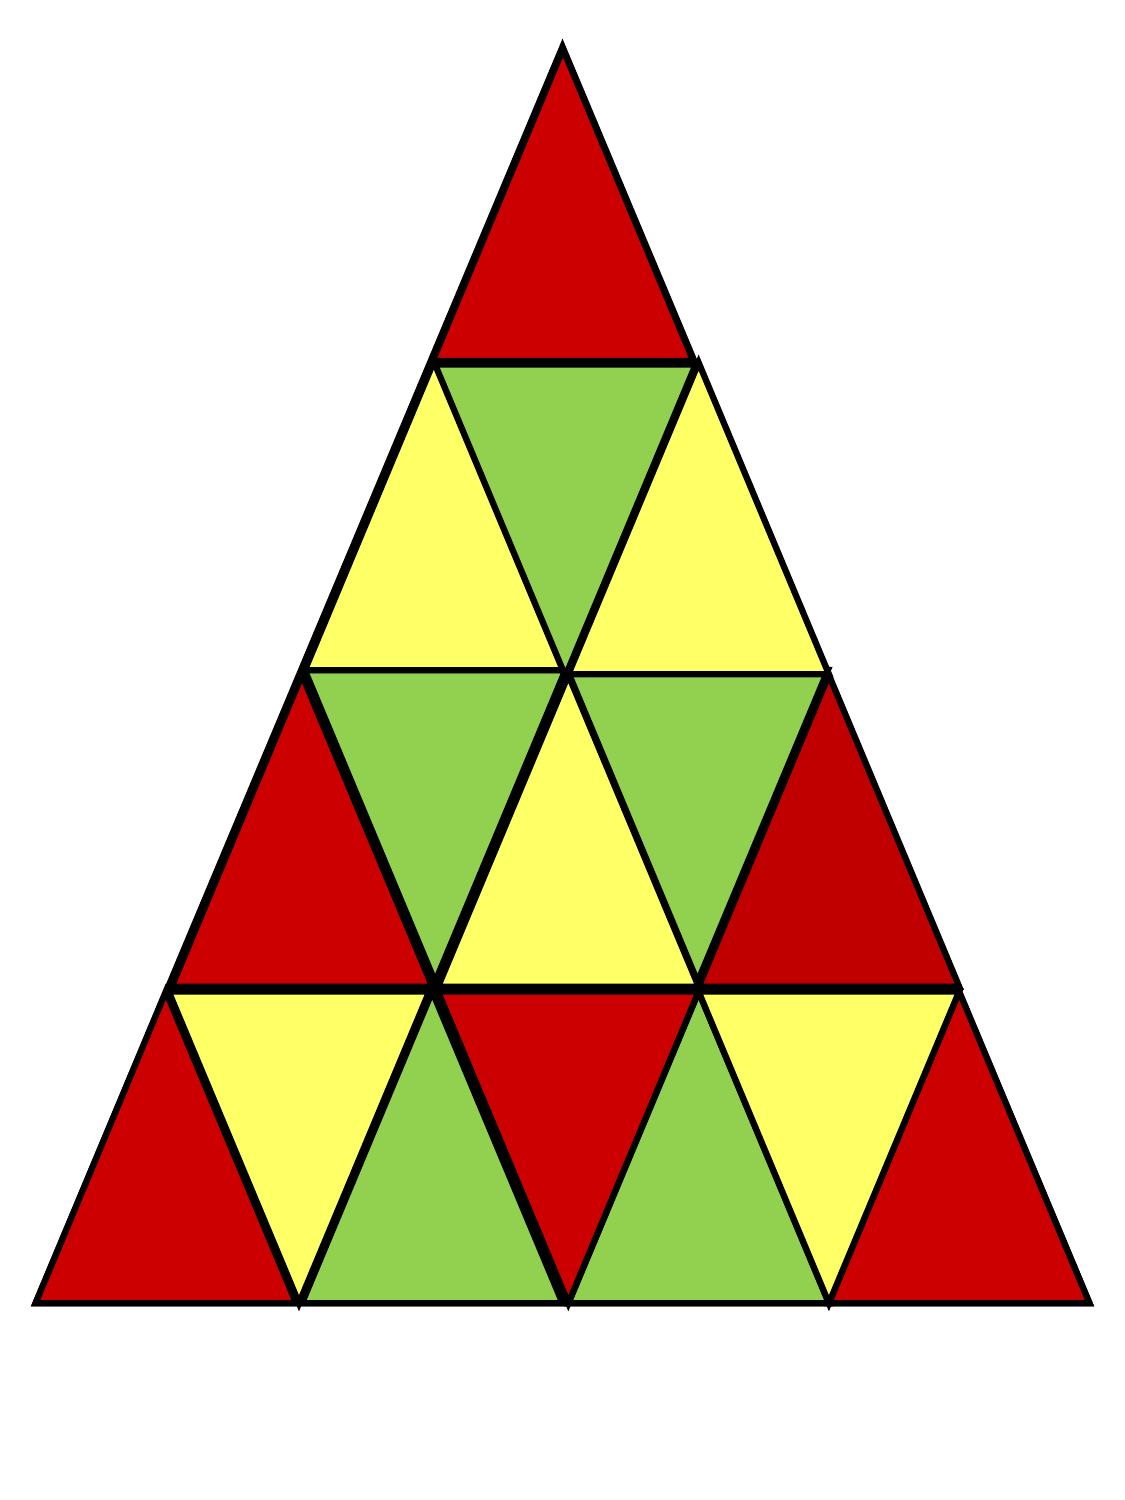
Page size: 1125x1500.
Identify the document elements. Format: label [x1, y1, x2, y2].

text_box [35, 46, 1090, 1304]
